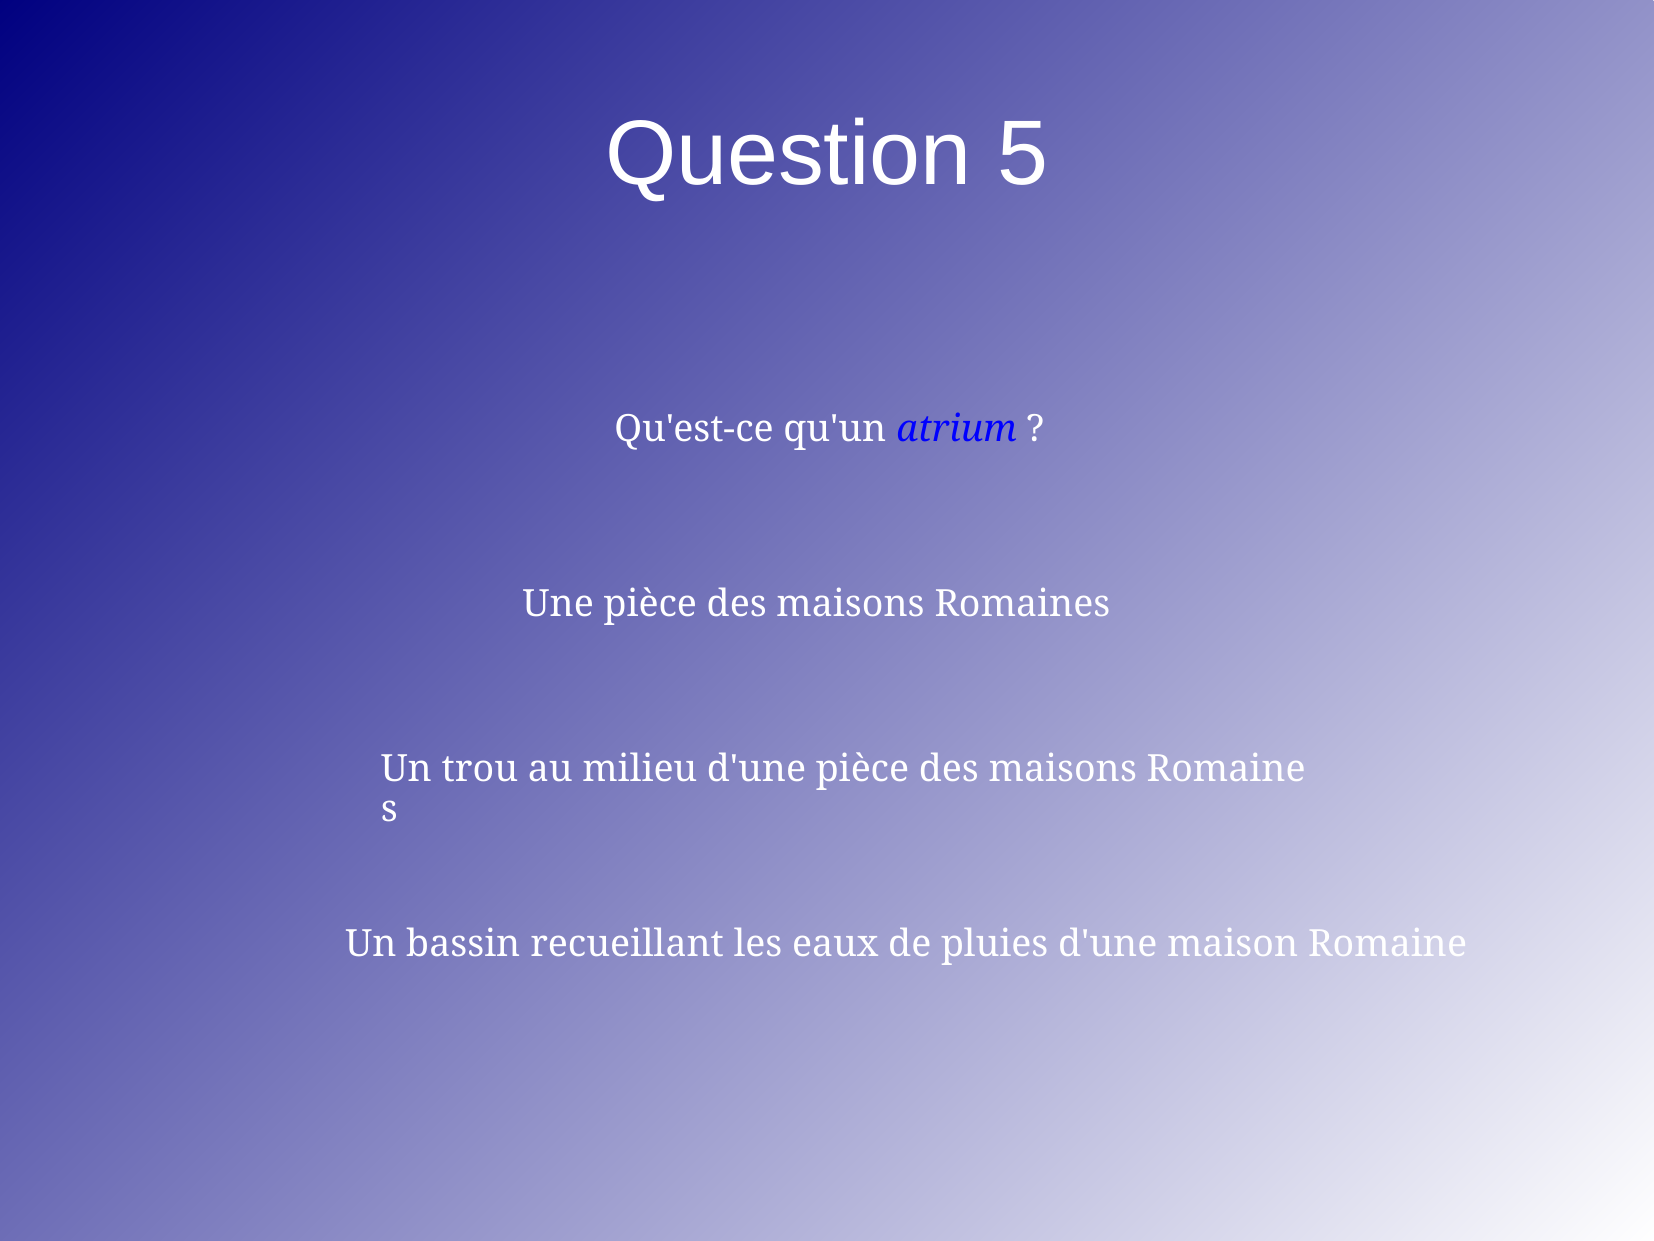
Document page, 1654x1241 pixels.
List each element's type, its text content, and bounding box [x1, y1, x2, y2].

text_box Qu'est-ce qu'un atrium ? [236, 394, 1423, 460]
text_box Une pièce des maisons Romaines [507, 569, 1158, 635]
title Question 5 [82, 49, 1571, 257]
text_box Un bassin recueillant les eaux de pluies d'une maison Romaine [330, 909, 1489, 975]
text_box Un trou au milieu d'une pièce des maisons Romaines [366, 734, 1335, 800]
